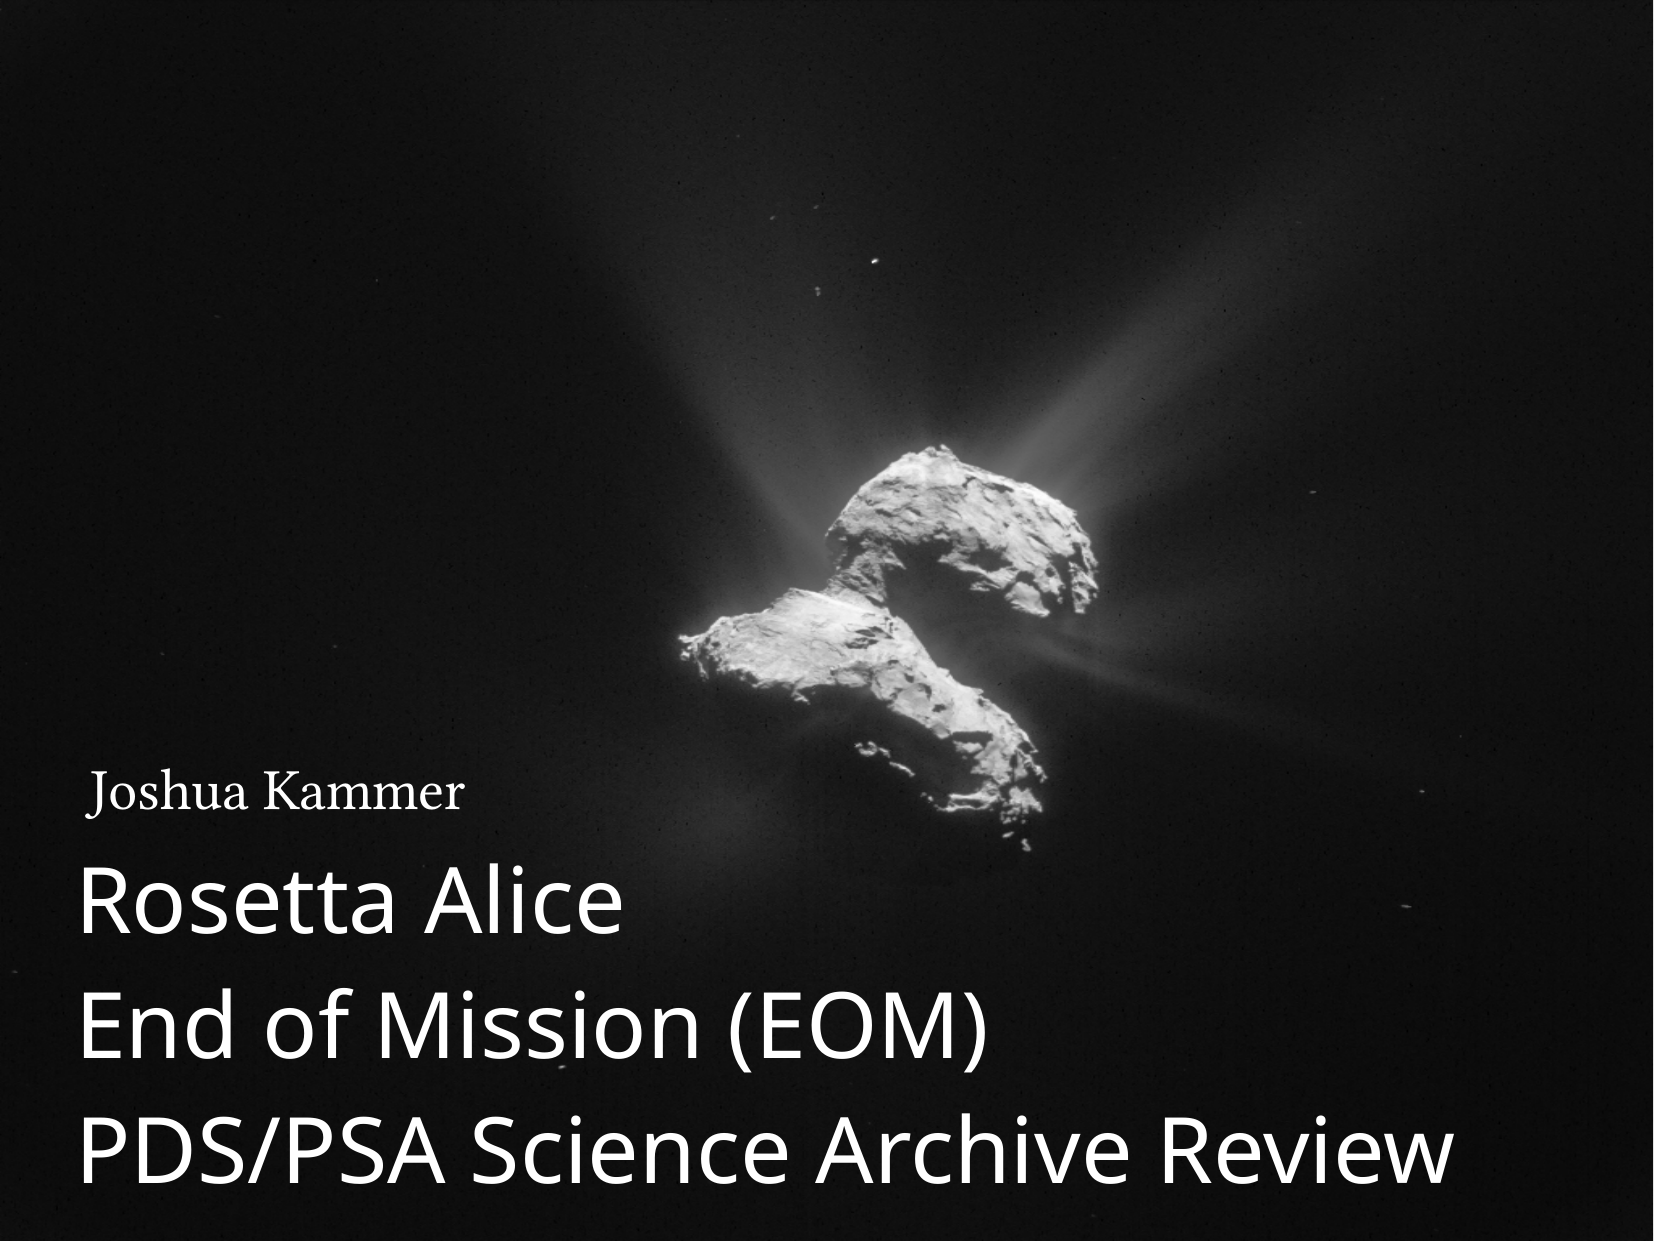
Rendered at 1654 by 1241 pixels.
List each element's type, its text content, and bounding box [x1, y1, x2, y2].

picture [0, 0, 1654, 1241]
text_box Joshua Kammer [75, 750, 526, 899]
title Rosetta Alice End of Mission (EOM) PDS/PSA Science Archive Review [75, 805, 1576, 1241]
